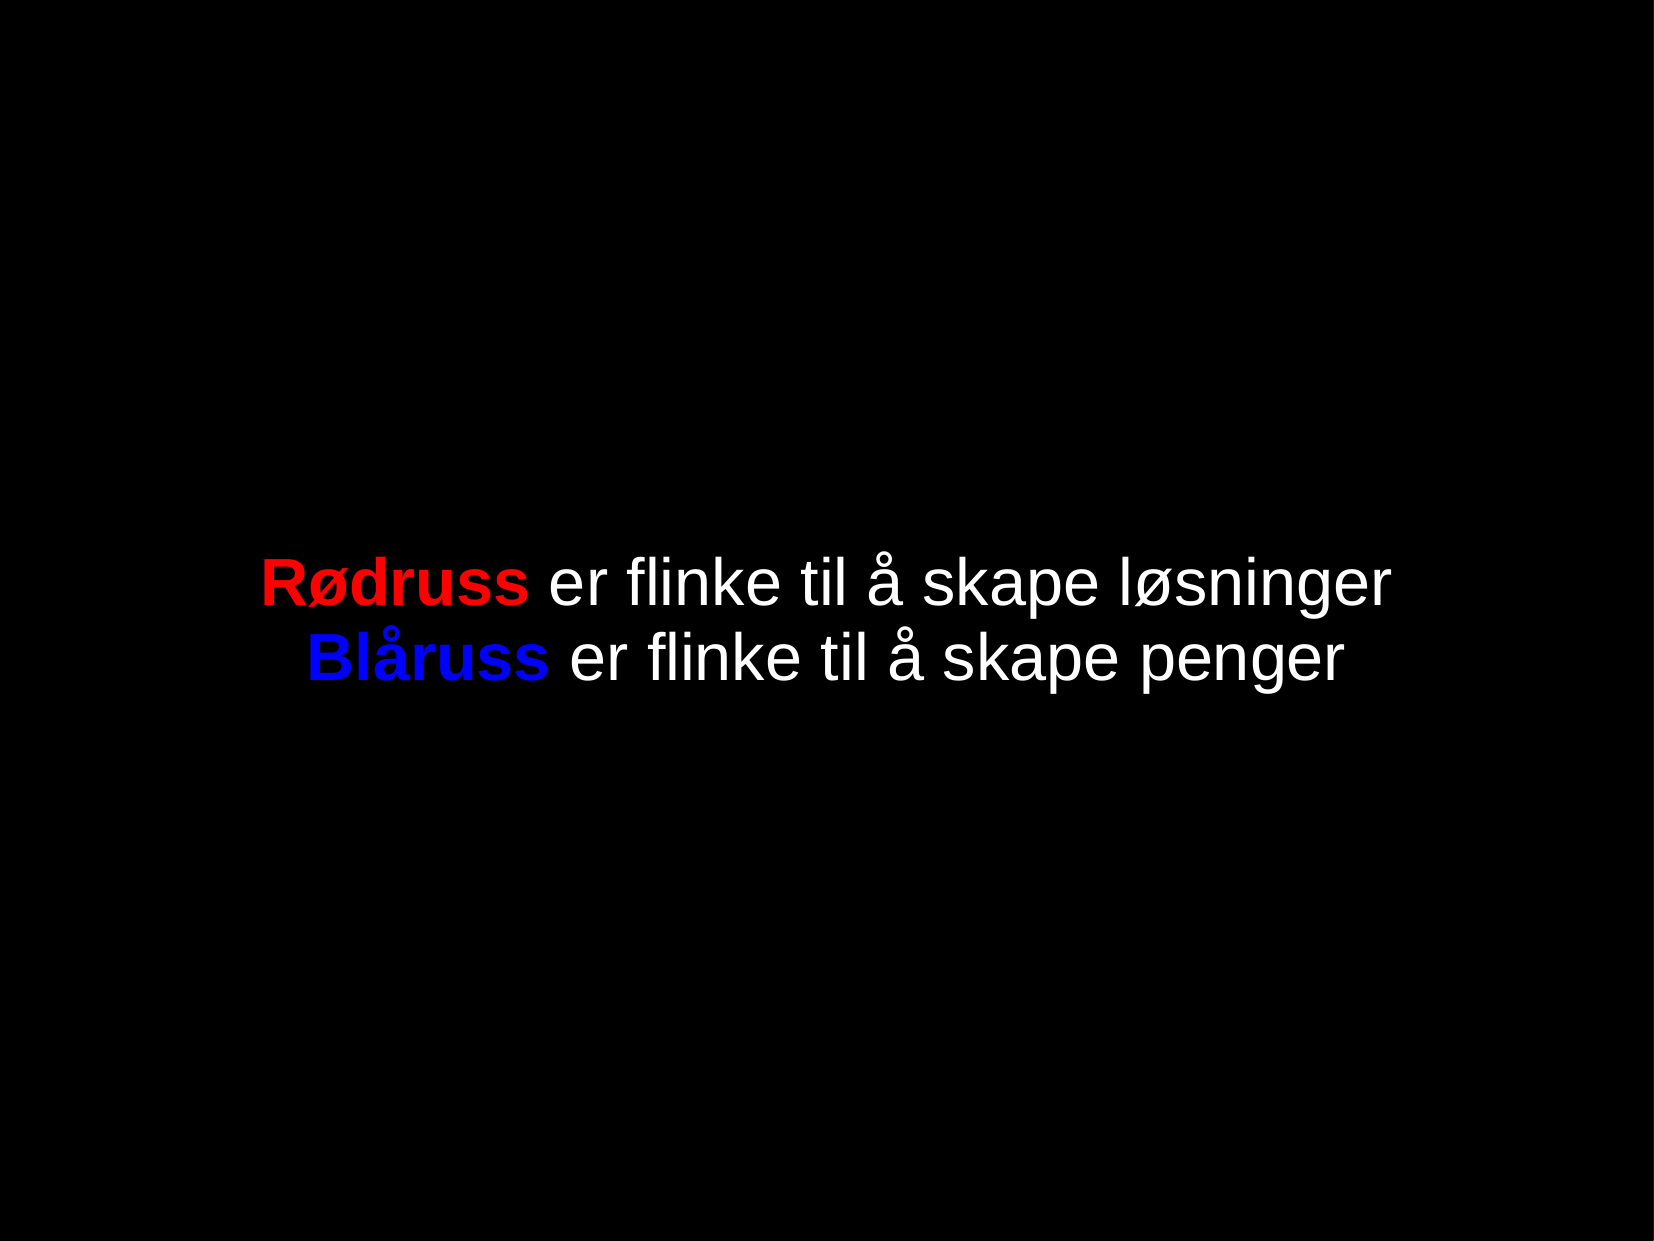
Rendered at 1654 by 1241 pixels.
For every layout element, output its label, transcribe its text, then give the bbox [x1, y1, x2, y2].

subtitle Rødruss er flinke til å skape løsninger Blåruss er flinke til å skape penger [82, 0, 1571, 1241]
